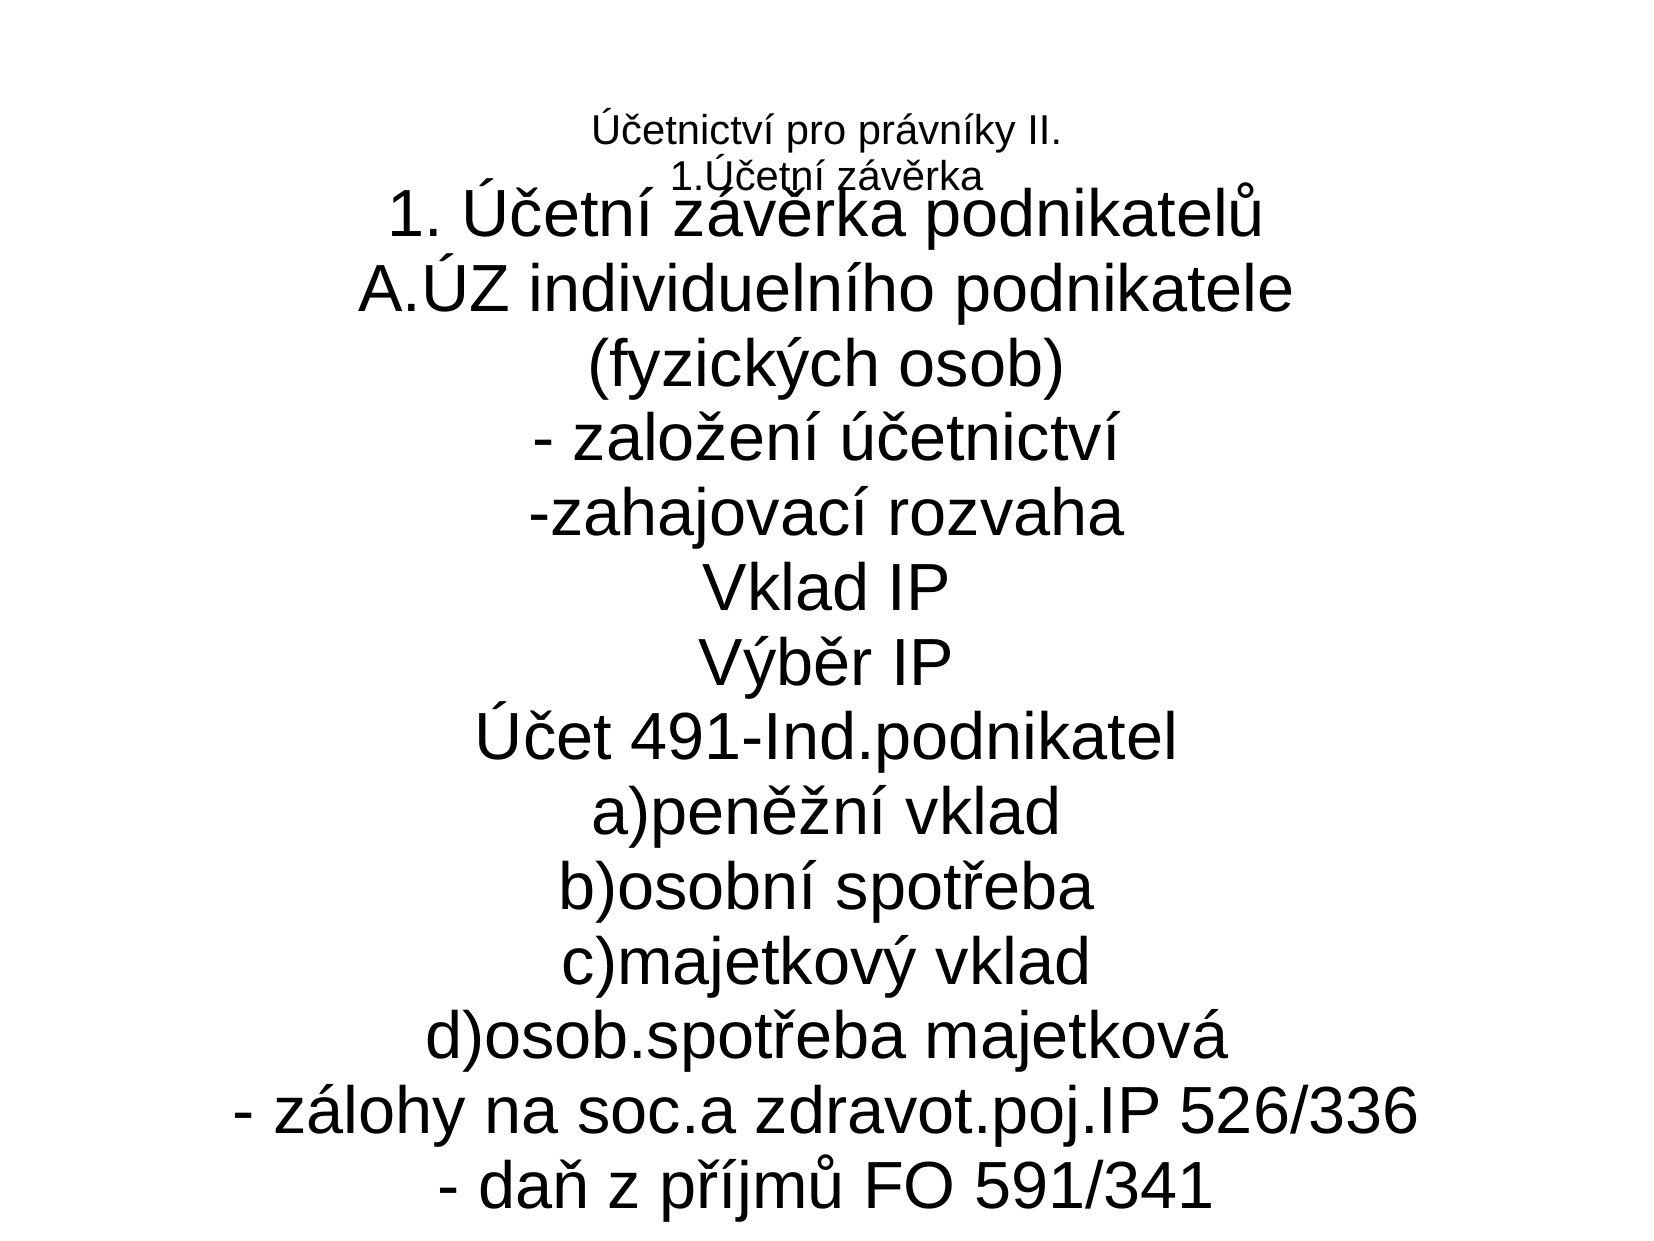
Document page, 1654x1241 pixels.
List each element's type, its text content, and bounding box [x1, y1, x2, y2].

title Účetnictví pro právníky II. 1.Účetní závěrka [82, 49, 1571, 176]
text_box 1. Účetní závěrka podnikatelů A.ÚZ individuelního podnikatele (fyzických osob) - založení účetnictví -zahajovací rozvaha Vklad IP Výběr IP Účet 491-Ind.podnikatel a)peněžní vklad b)osobní spotřeba c)majetkový vklad d)osob.spotřeba majetková - zálohy na soc.a zdravot.poj.IP 526/336 - daň z příjmů FO 591/341 [82, 176, 1571, 1223]
